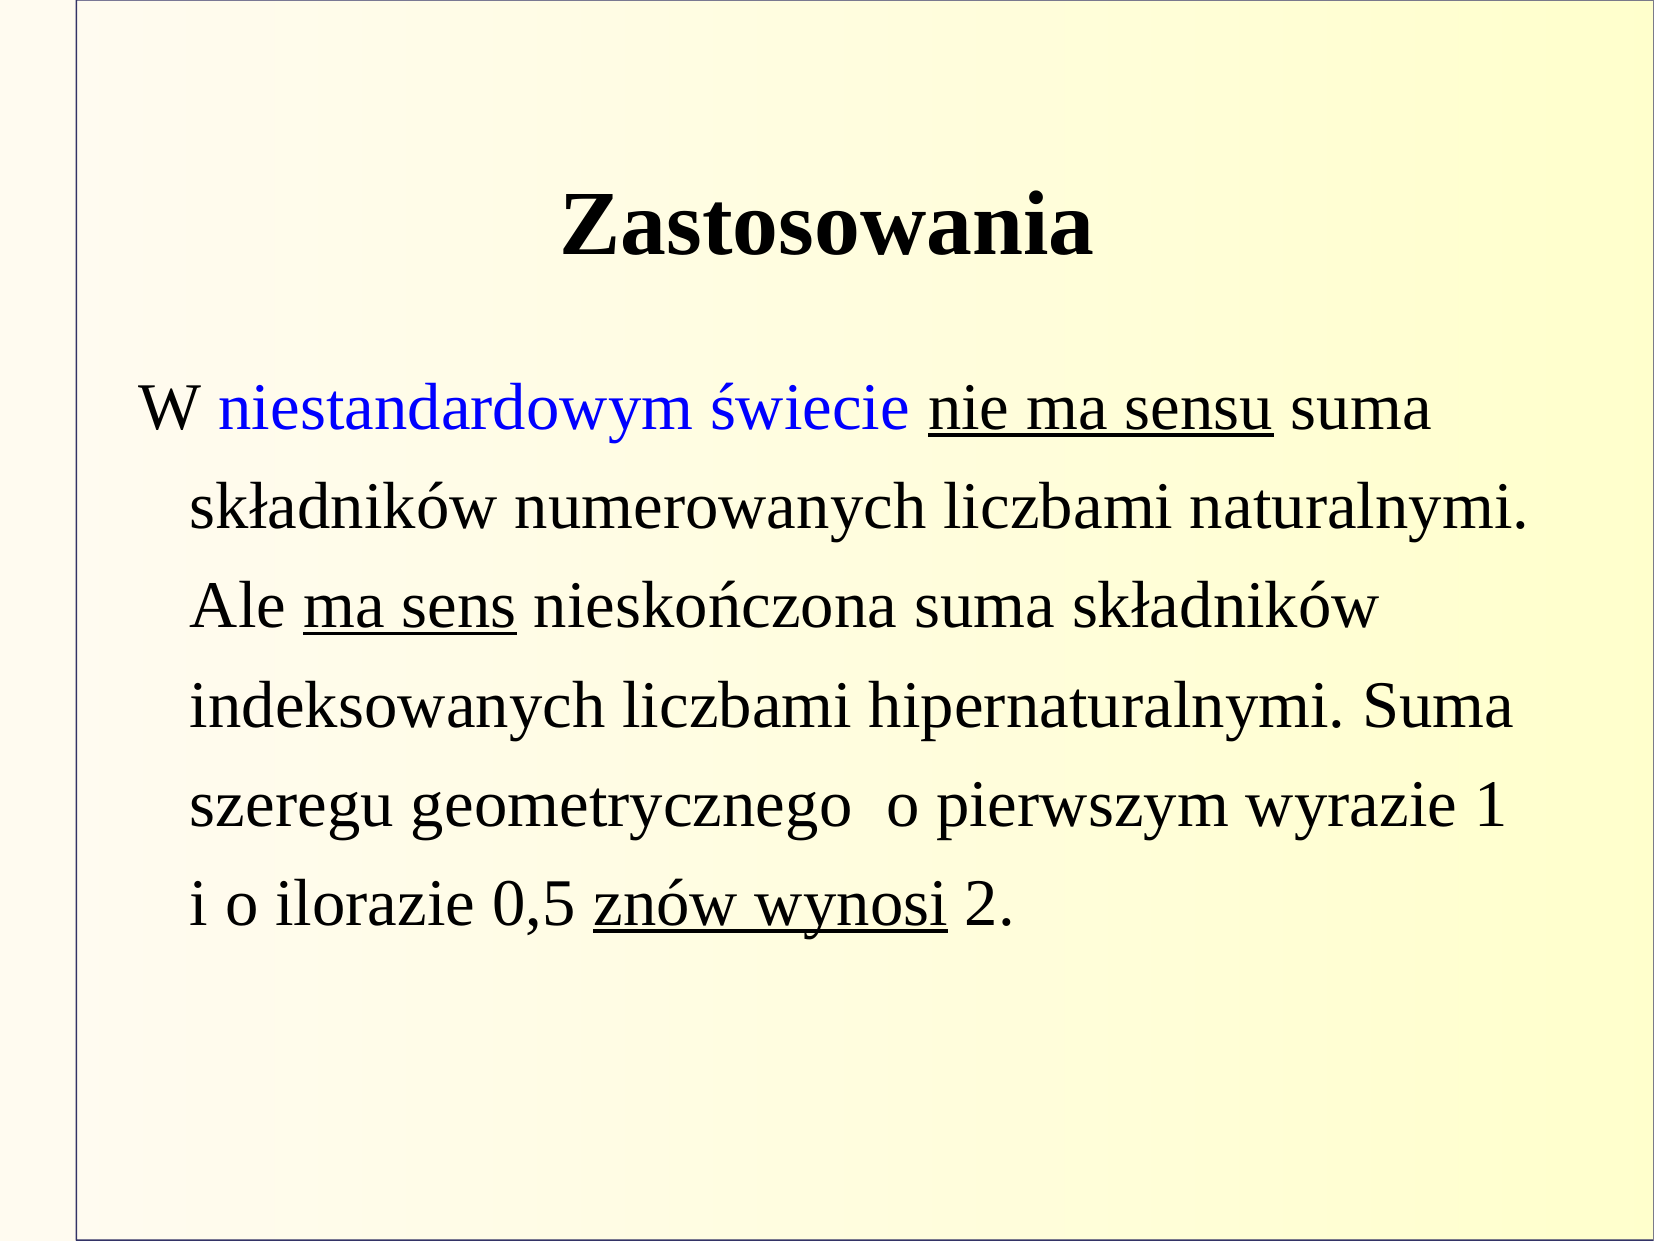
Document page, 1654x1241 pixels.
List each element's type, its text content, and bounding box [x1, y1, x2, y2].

picture [0, 0, 75, 1241]
list W niestandardowym świecie nie ma sensu suma składników numerowanych liczbami naturalnymi. Ale ma sens nieskończona suma składników indeksowanych liczbami hipernaturalnymi. Suma szeregu geometrycznego o pierwszym wyrazie 1 i o ilorazie 0,5 znów wynosi 2. [121, 344, 1534, 1112]
title Zastosowania [121, 102, 1534, 311]
